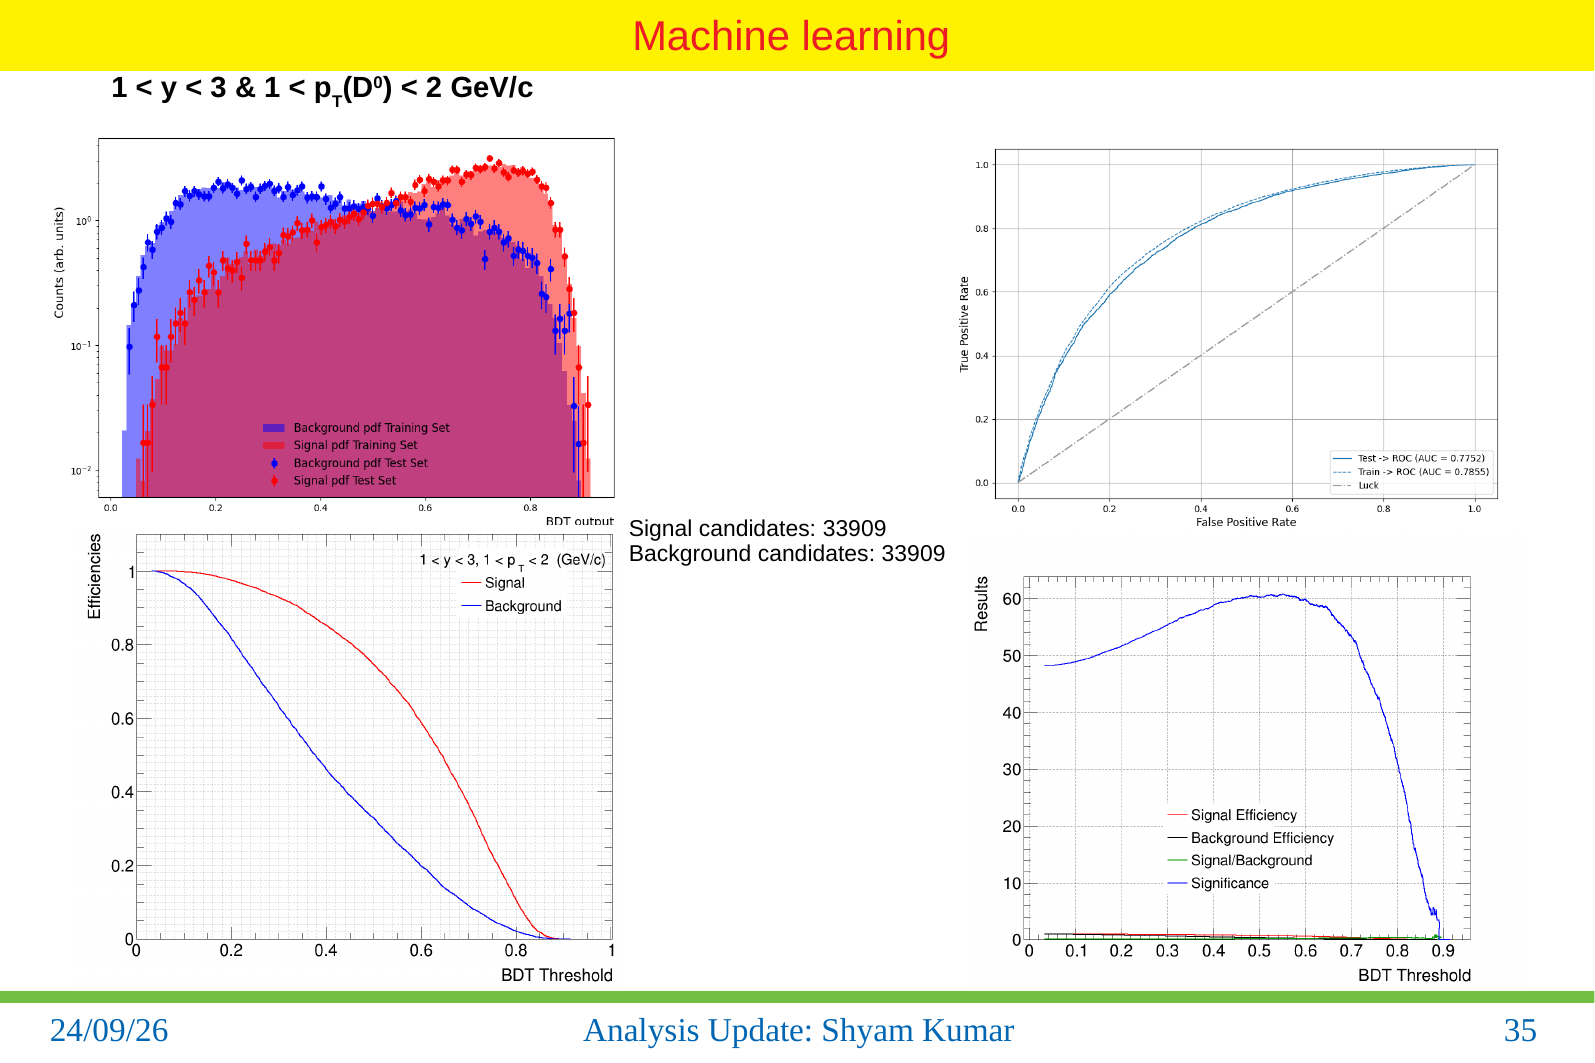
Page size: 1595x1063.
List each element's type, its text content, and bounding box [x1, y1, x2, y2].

text_box Signal candidates: 33909 Background candidates: 33909 [614, 508, 1075, 575]
picture [914, 94, 1562, 985]
picture [15, 82, 680, 985]
text_box 1 < y < 3 & 1 < pT(D0) < 2 GeV/c [96, 64, 567, 130]
title Machine learning [0, 0, 1595, 71]
